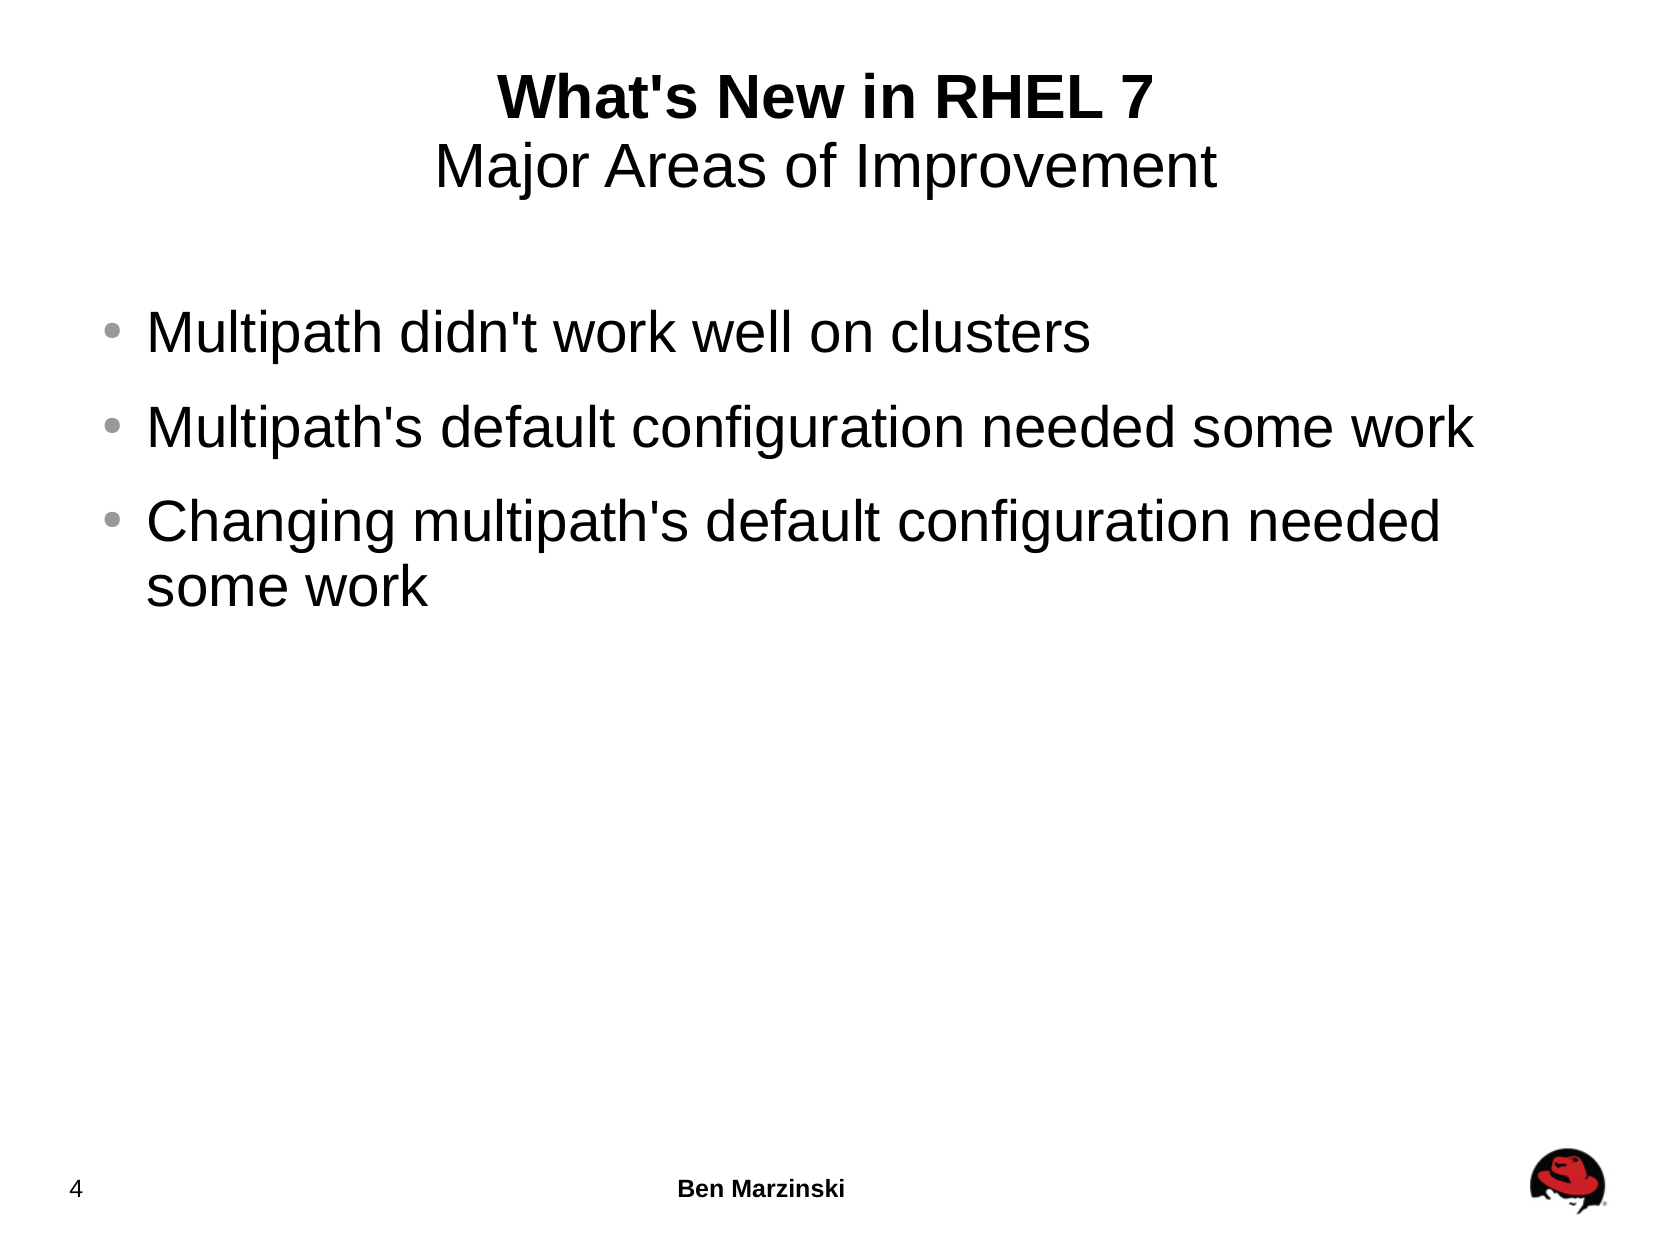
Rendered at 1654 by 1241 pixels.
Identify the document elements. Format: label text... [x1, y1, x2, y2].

list Multipath didn't work well on clusters Multipath's default configuration needed some work Changing multipath's default configuration needed some work [86, 300, 1576, 1039]
title What's New in RHEL 7 Major Areas of Improvement [82, 37, 1571, 226]
picture [1529, 1146, 1613, 1224]
